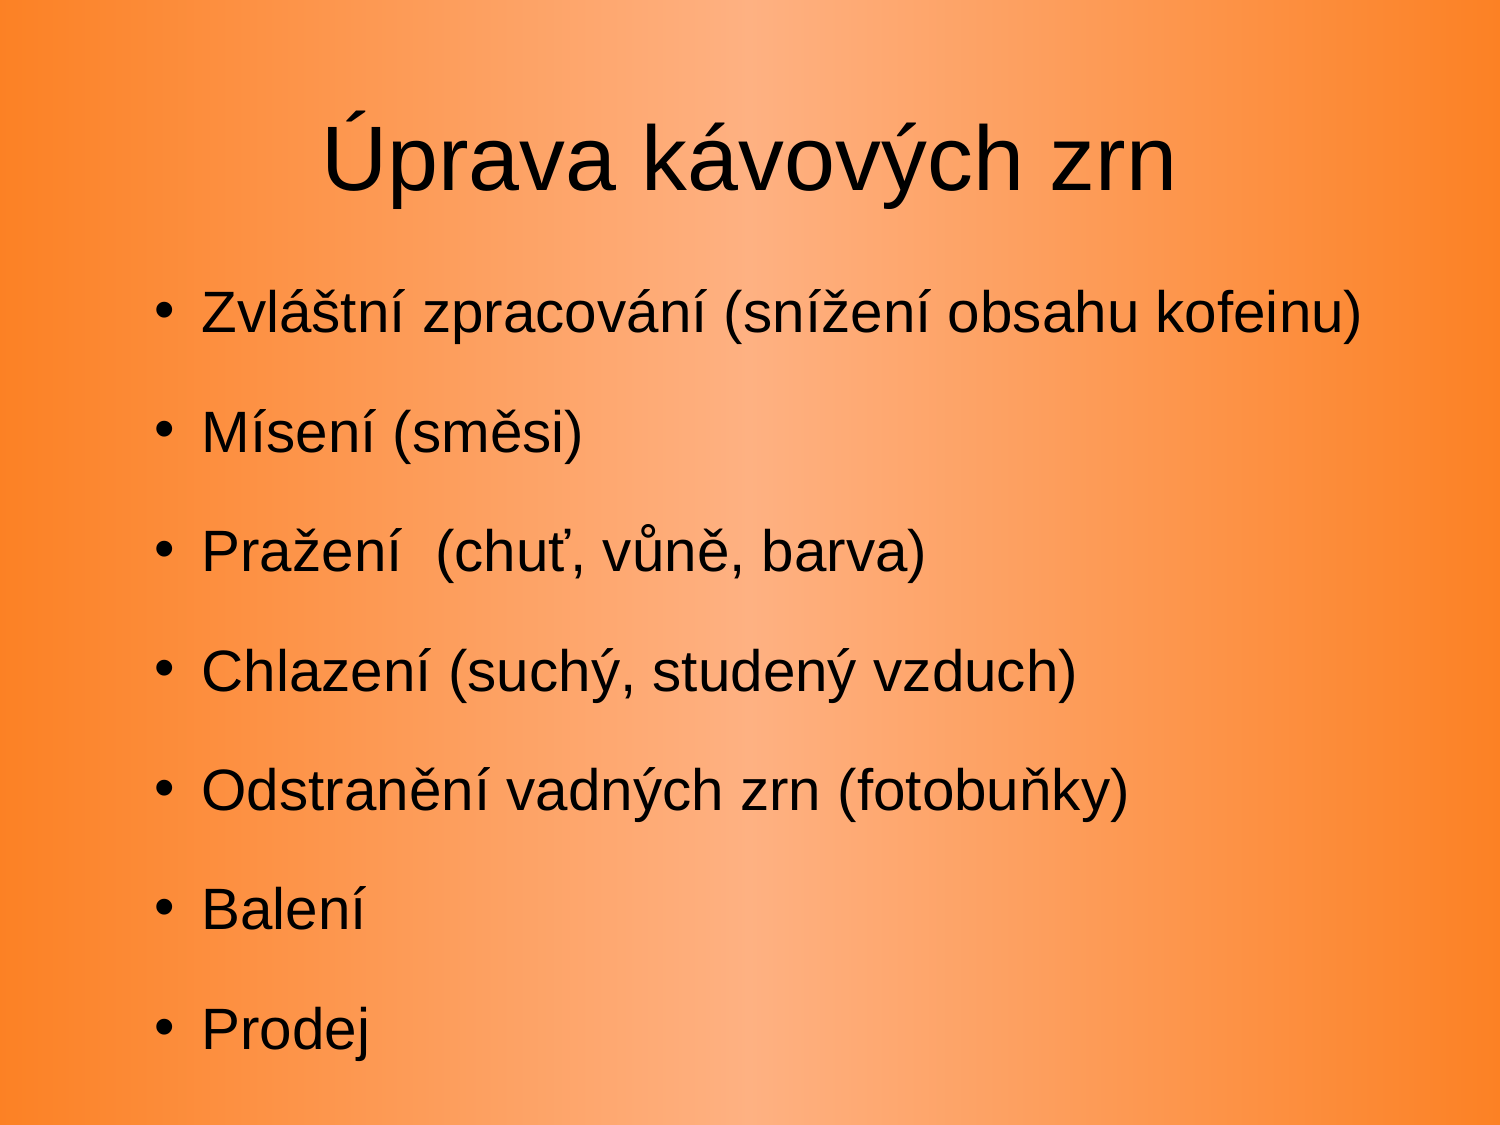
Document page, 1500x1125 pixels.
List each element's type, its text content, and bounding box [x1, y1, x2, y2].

list Zvláštní zpracování (snížení obsahu kofeinu) Mísení (směsi) Pražení (chuť, vůně, barva) Chlazení (suchý, studený vzduch) Odstranění vadných zrn (fotobuňky) Balení Prodej [64, 231, 1412, 1069]
title Úprava kávových zrn [112, 66, 1388, 231]
